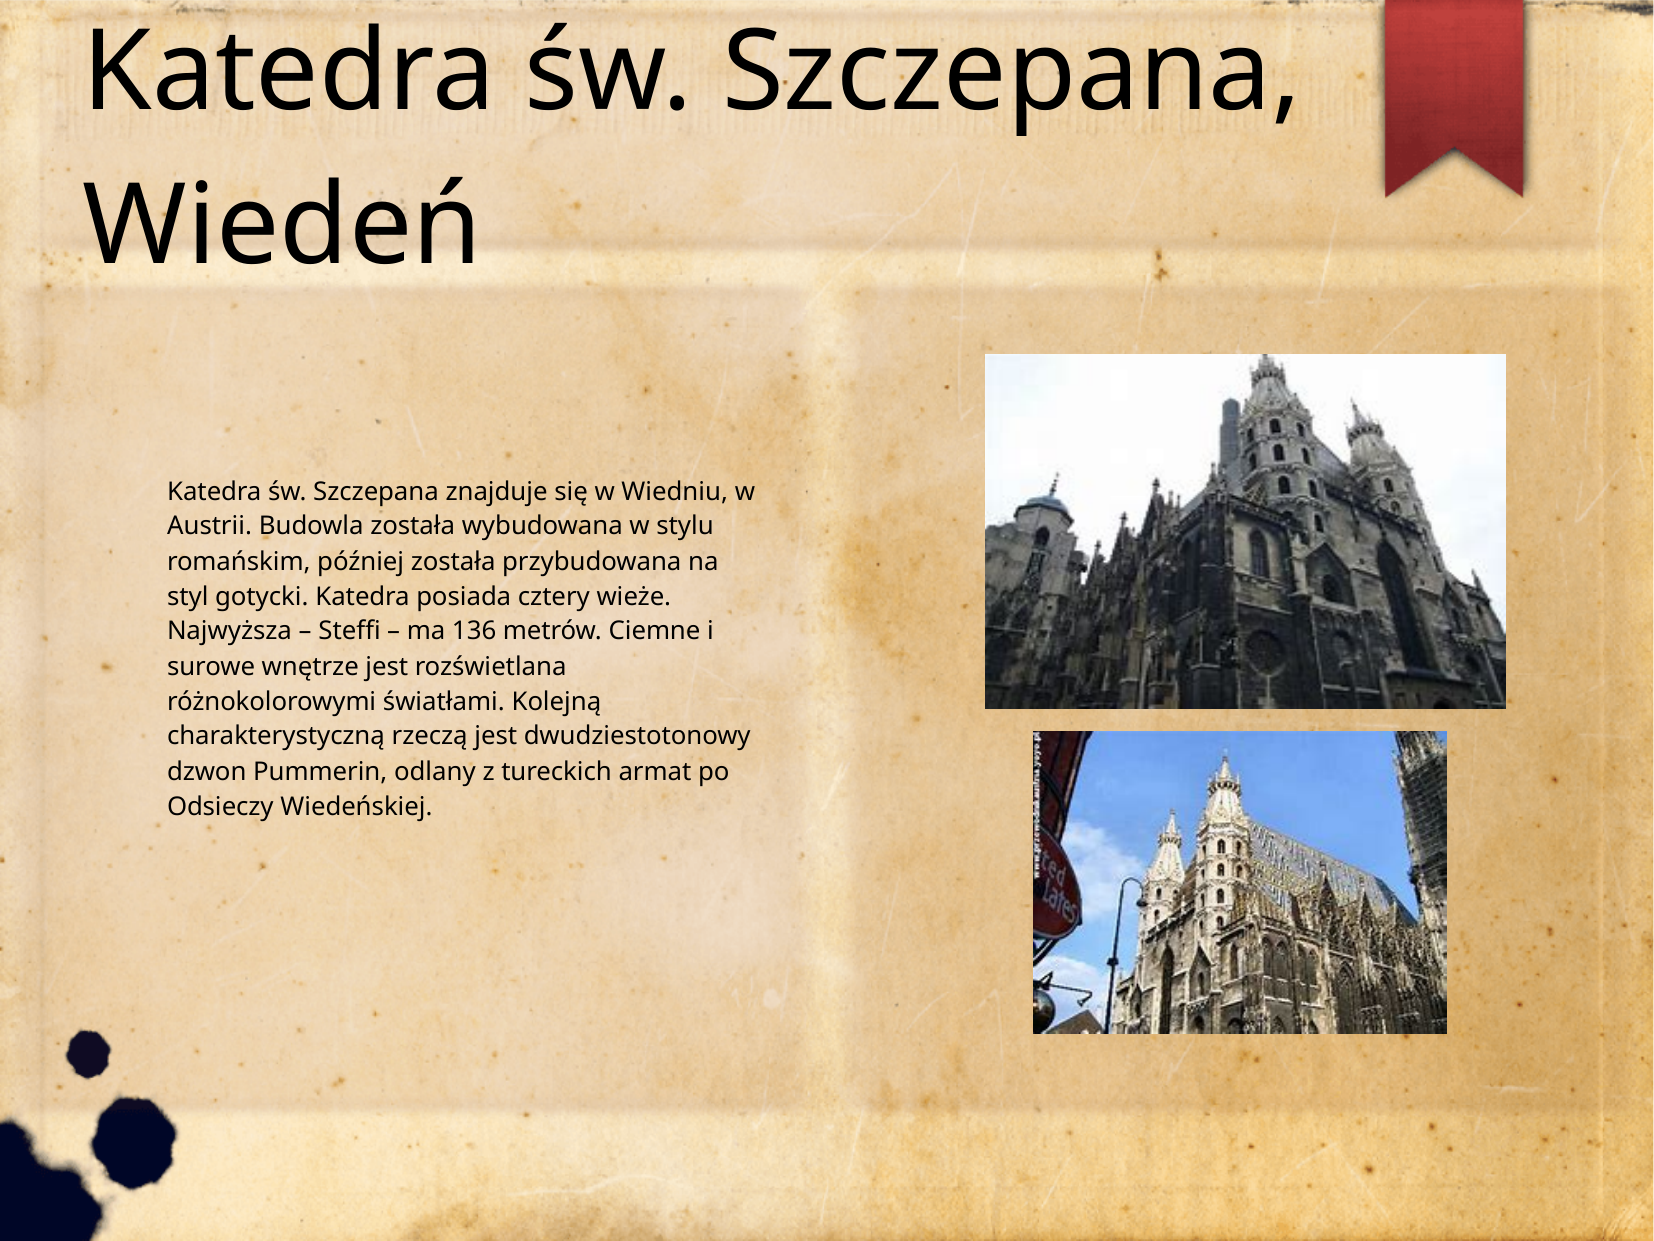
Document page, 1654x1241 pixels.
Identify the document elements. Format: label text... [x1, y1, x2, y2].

title Katedra św. Szczepana, Wiedeń [82, 49, 1347, 237]
list Katedra św. Szczepana znajduje się w Wiedniu, w Austrii. Budowla została wybudowana w stylu romańskim, później została przybudowana na styl gotycki. Katedra posiada cztery wieże. Najwyższa – Steffi – ma 136 metrów. Ciemne i surowe wnętrze jest rozświetlana różnokolorowymi światłami. Kolejną charakterystyczną rzeczą jest dwudziestotonowy dzwon Pummerin, odlany z tureckich armat po Odsieczy Wiedeńskiej. [118, 472, 768, 827]
picture [0, 0, 1654, 1241]
